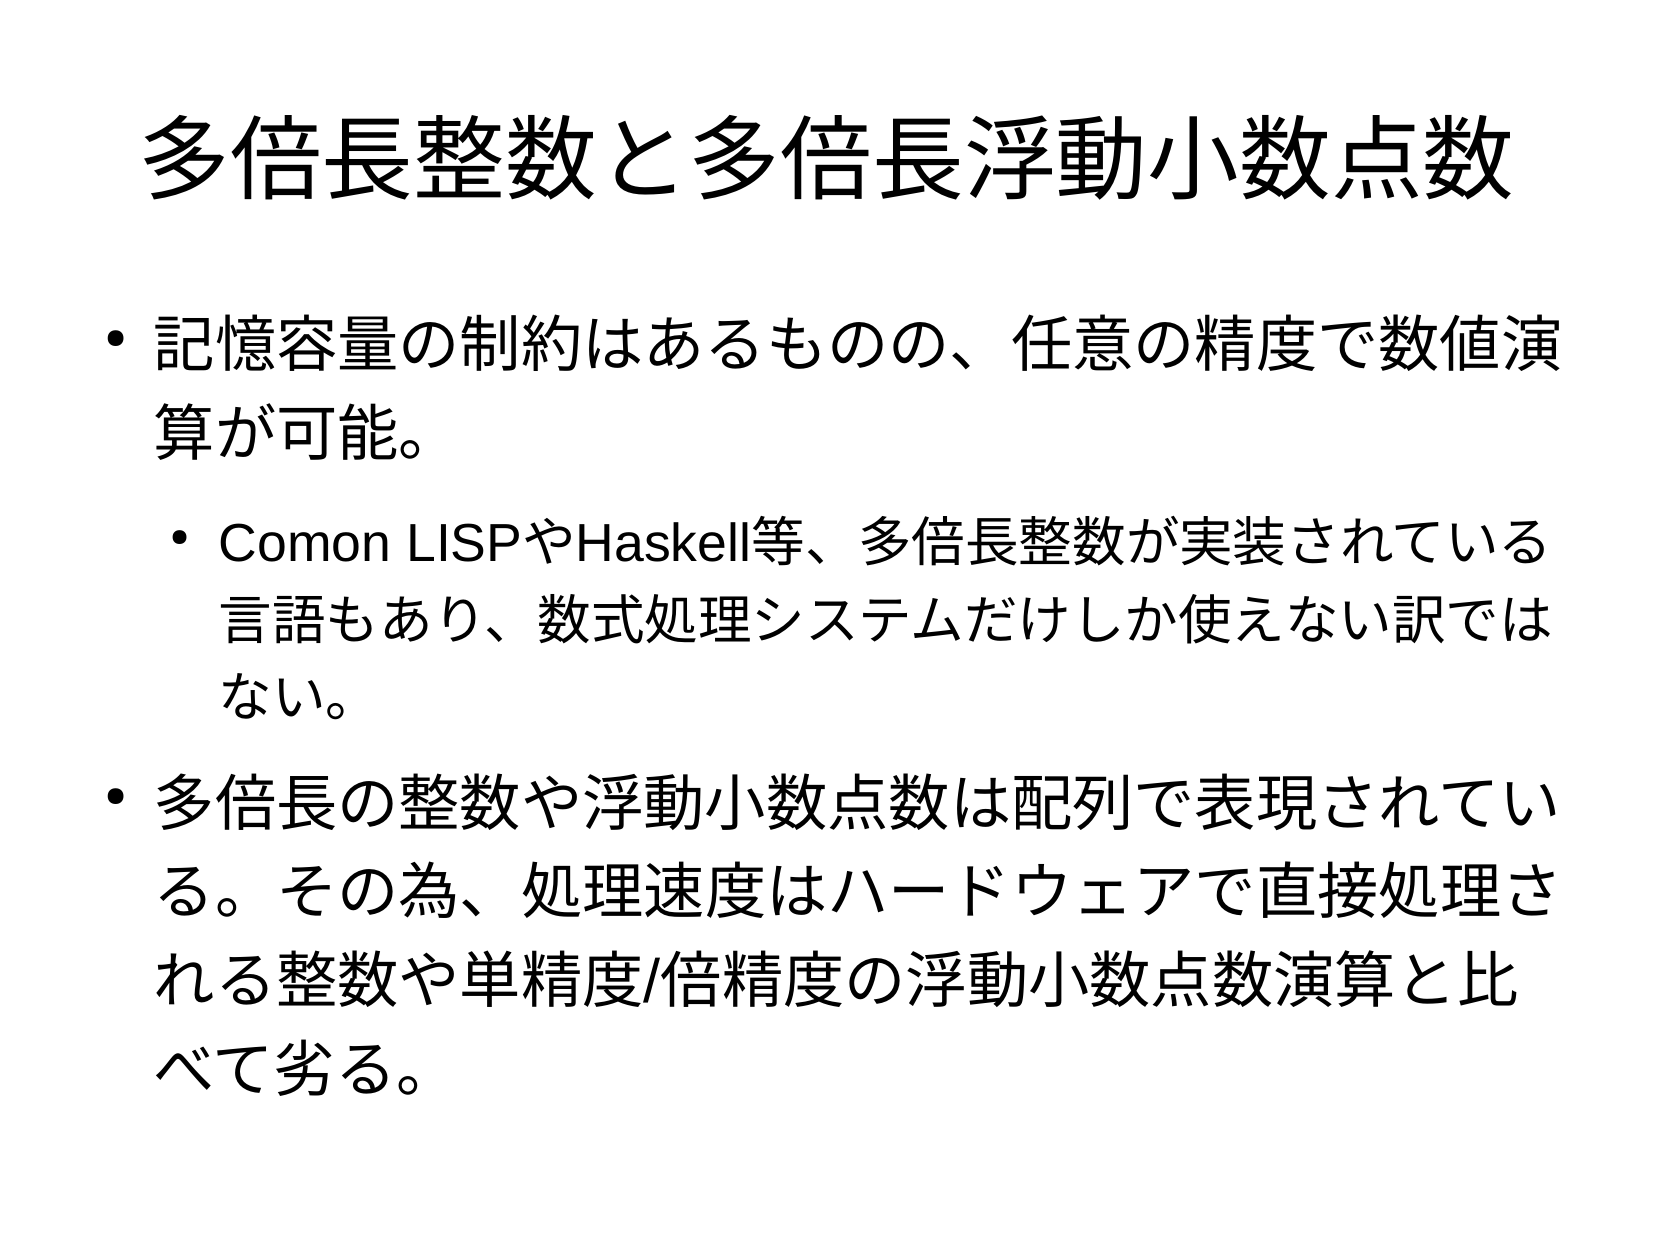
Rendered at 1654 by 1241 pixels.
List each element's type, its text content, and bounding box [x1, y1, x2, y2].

title 多倍長整数と多倍長浮動小数点数 [82, 49, 1571, 257]
list 記憶容量の制約はあるものの、任意の精度で数値演算が可能。 Comon LISPやHaskell等、多倍長整数が実装されている言語もあり、数式処理システムだけしか使えない訳ではない。 多倍長の整数や浮動小数点数は配列で表現されている。その為、処理速度はハードウェアで直接処理される整数や単精度/倍精度の浮動小数点数演算と比べて劣る。 [88, 295, 1577, 1114]
